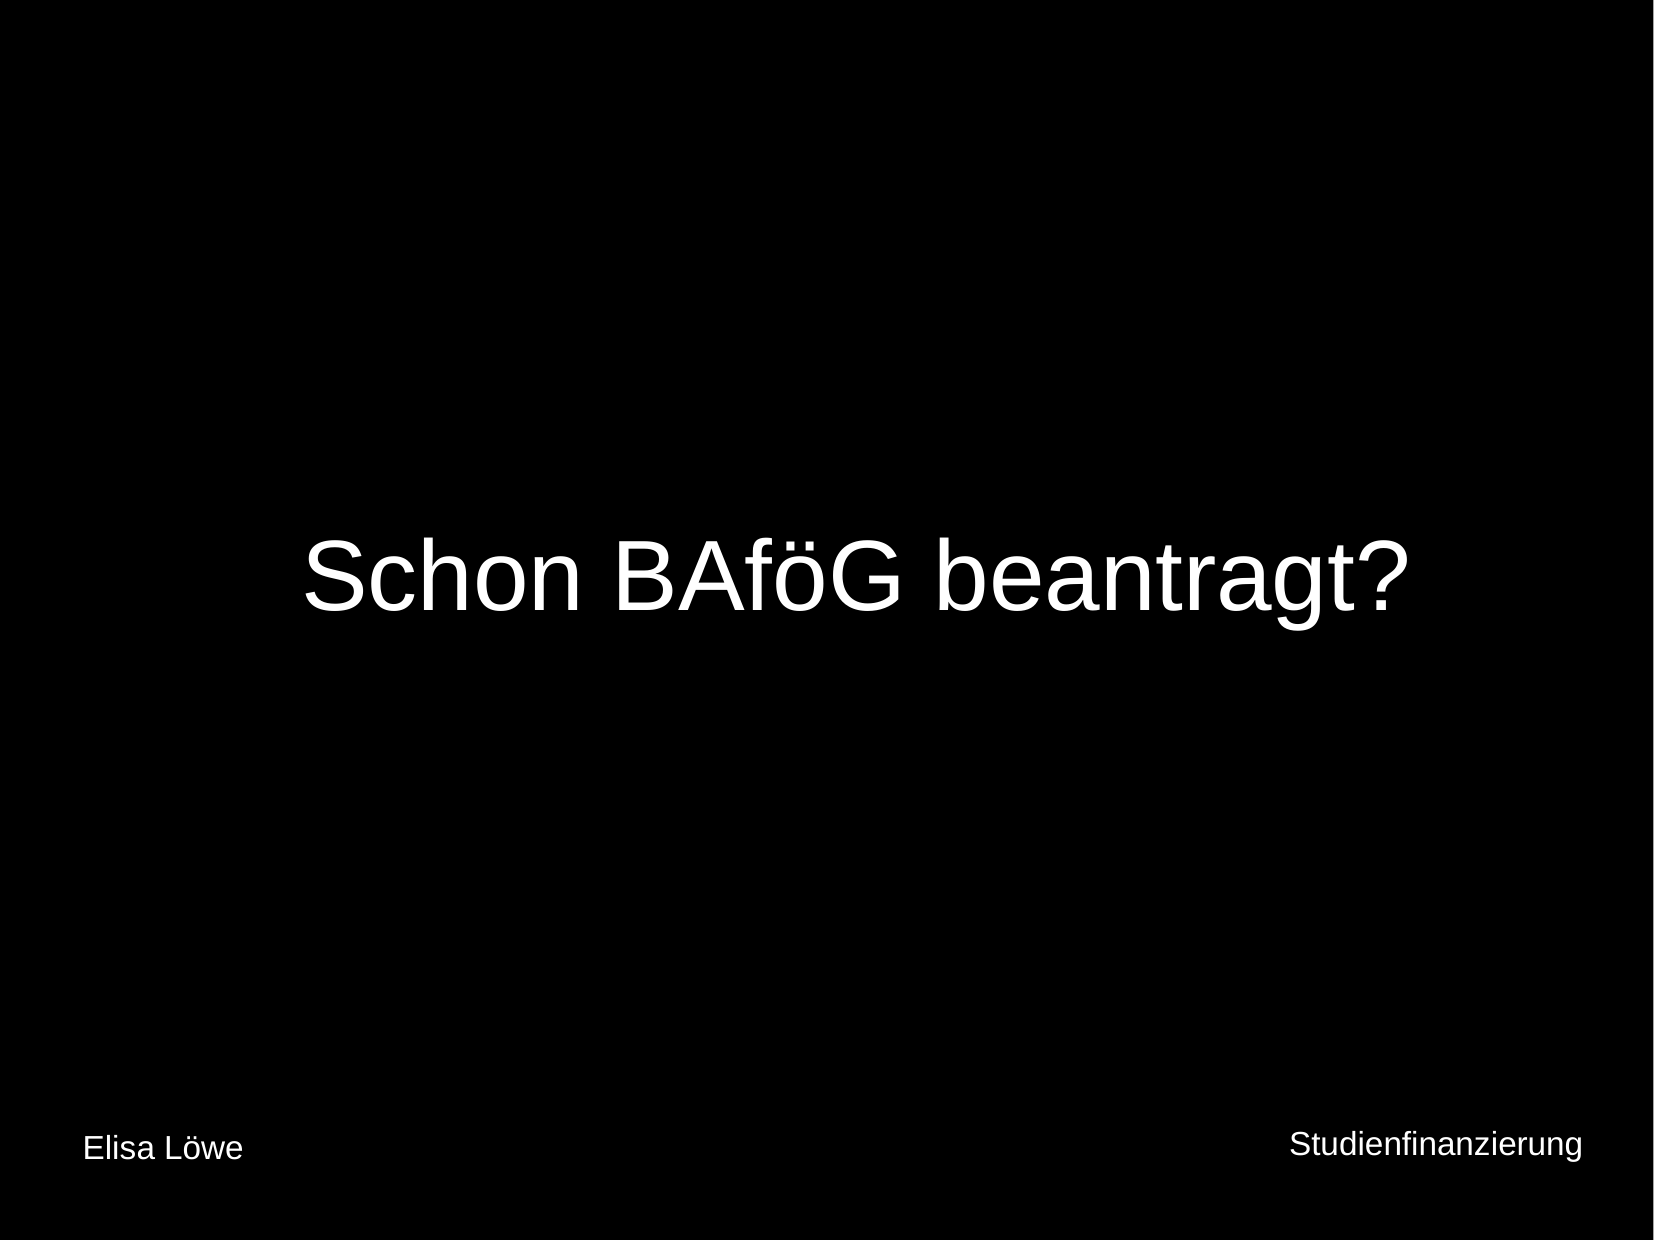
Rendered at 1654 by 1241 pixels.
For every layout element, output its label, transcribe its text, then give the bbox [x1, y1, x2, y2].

title Schon BAföG beantragt? [147, 472, 1565, 680]
